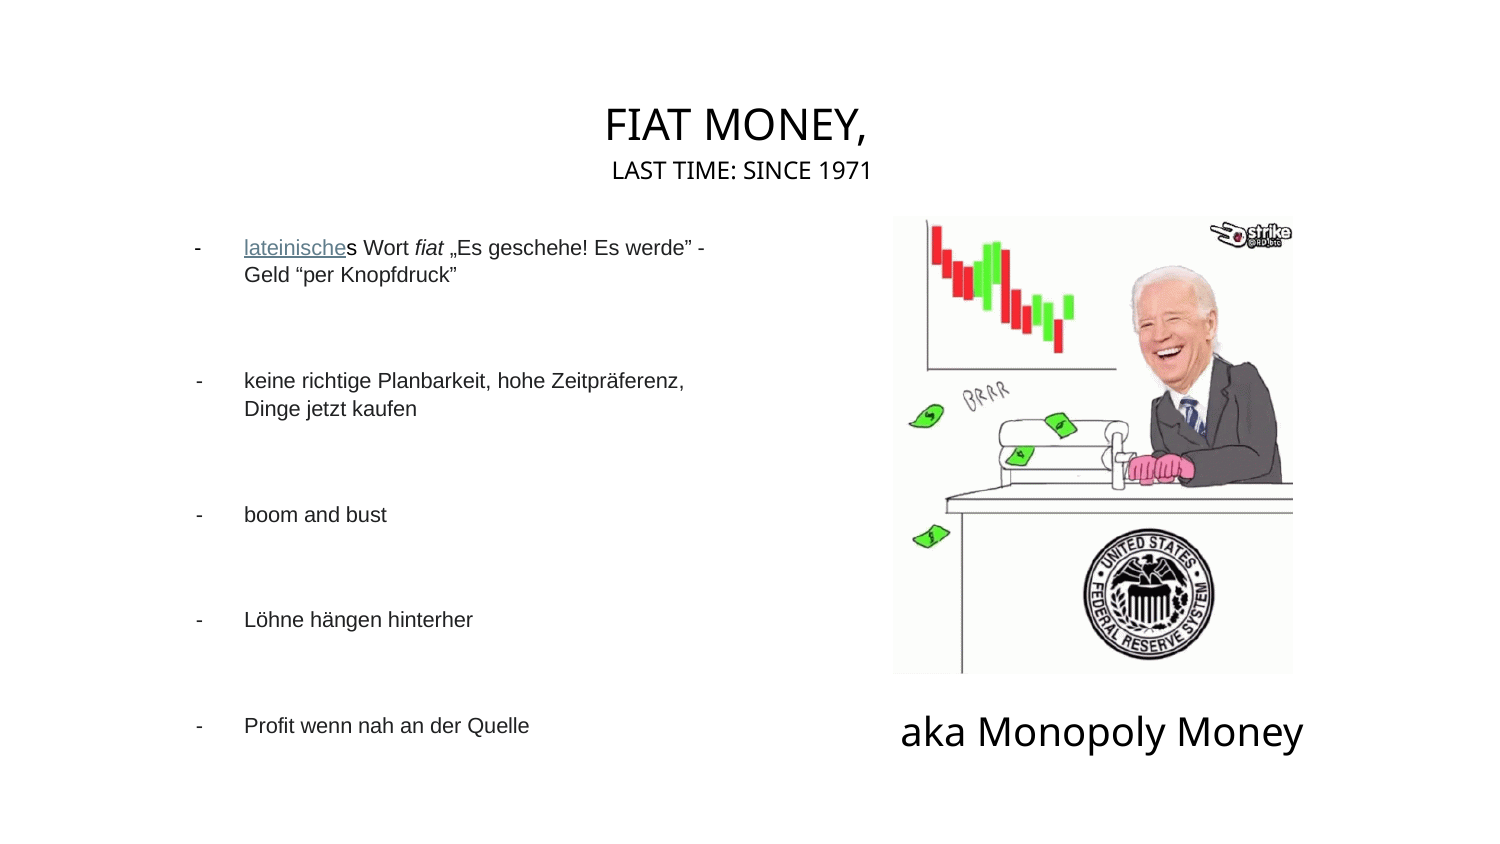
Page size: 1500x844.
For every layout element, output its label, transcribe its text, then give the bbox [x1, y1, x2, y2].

title FIAT MONEY, LAST TIME: SINCE 1971 [428, 77, 1056, 202]
picture [893, 216, 1293, 674]
list lateinisches Wort fiat „Es geschehe! Es werde” - Geld “per Knopfdruck” keine richtige Planbarkeit, hohe Zeitpräferenz, Dinge jetzt kaufen boom and bust Löhne hängen hinterher Profit wenn nah an der Quelle [154, 216, 730, 788]
title aka Monopoly Money [866, 688, 1338, 774]
